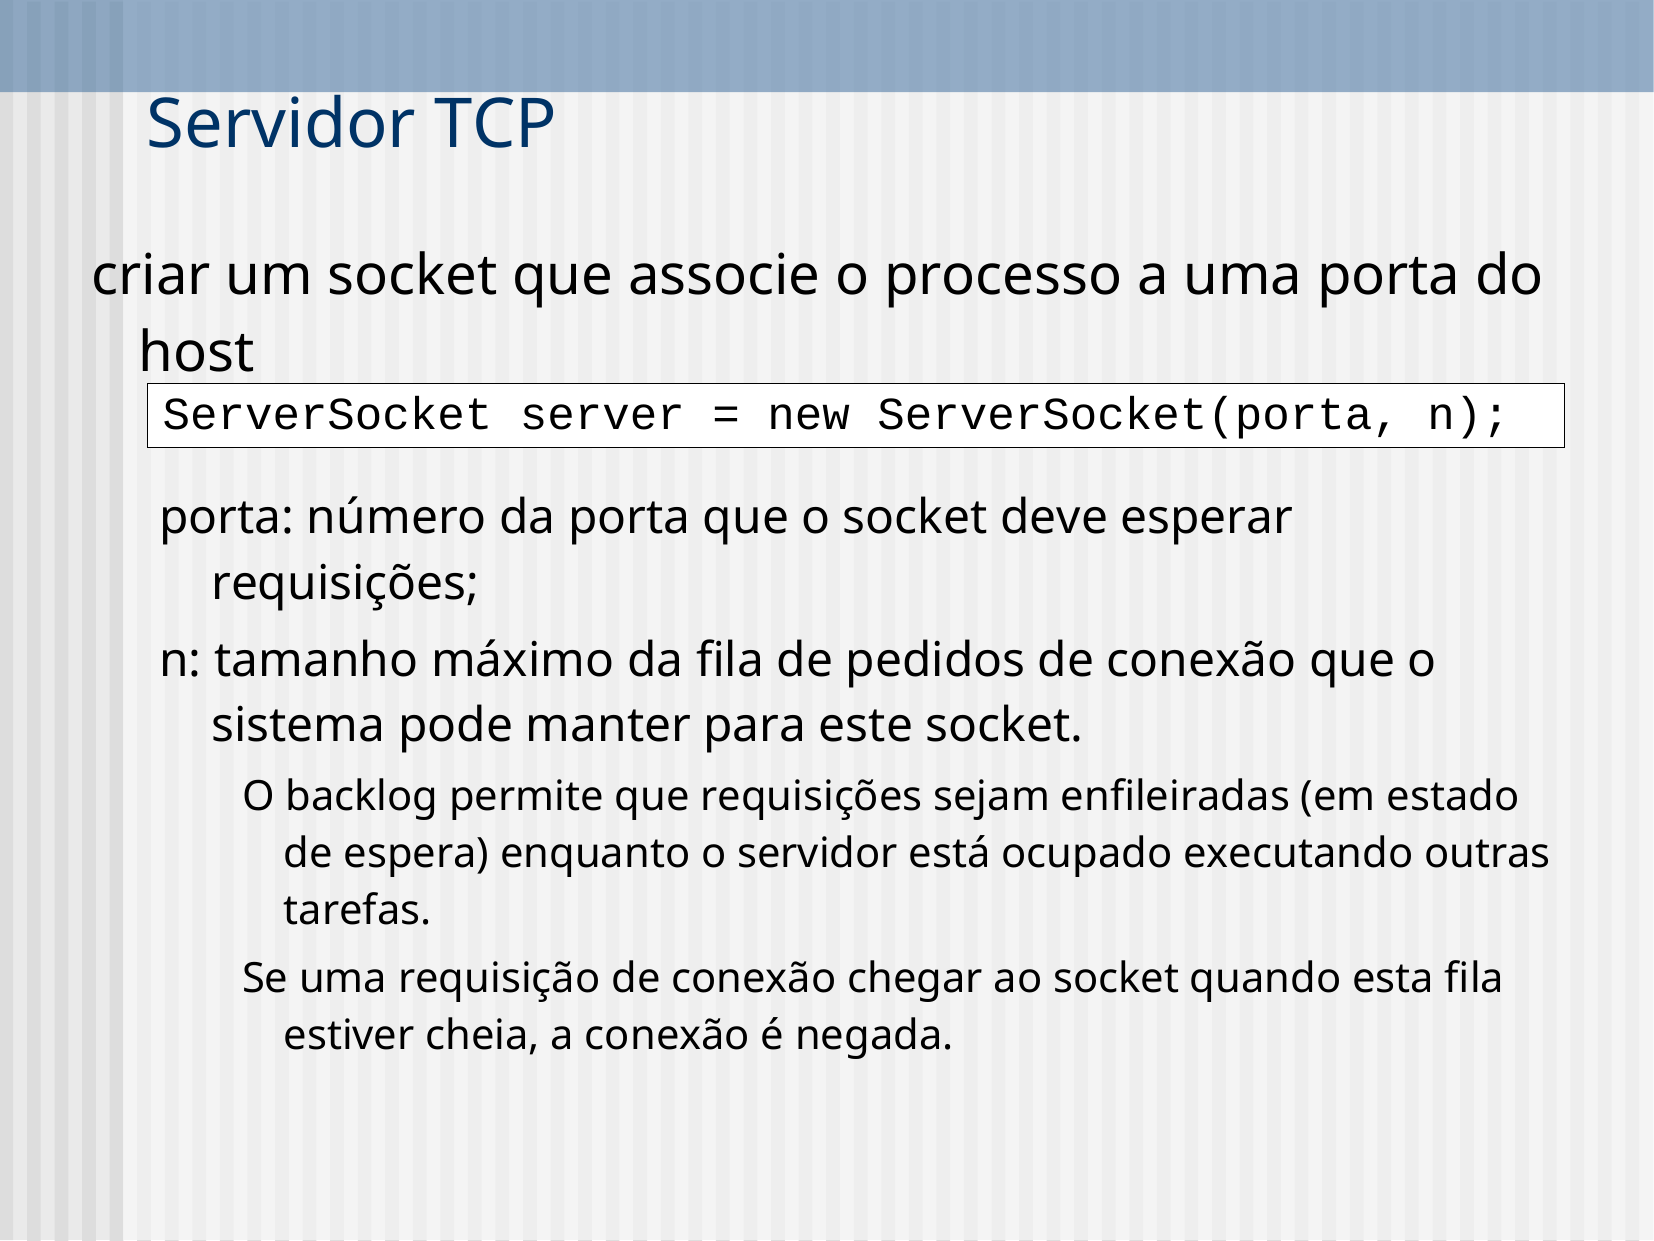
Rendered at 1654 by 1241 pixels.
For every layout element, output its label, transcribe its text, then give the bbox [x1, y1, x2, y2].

title Servidor TCP [146, 36, 1536, 204]
text_box ServerSocket server = new ServerSocket(porta, n); [147, 383, 1565, 448]
list criar um socket que associe o processo a uma porta do host porta: número da porta que o socket deve esperar requisições; n: tamanho máximo da fila de pedidos de conexão que o sistema pode manter para este socket. O backlog permite que requisições sejam enfileiradas (em estado de espera) enquanto o servidor está ocupado executando outras tarefas. Se uma requisição de conexão chegar ao socket quando esta fila estiver cheia, a conexão é negada. [76, 234, 1565, 1093]
